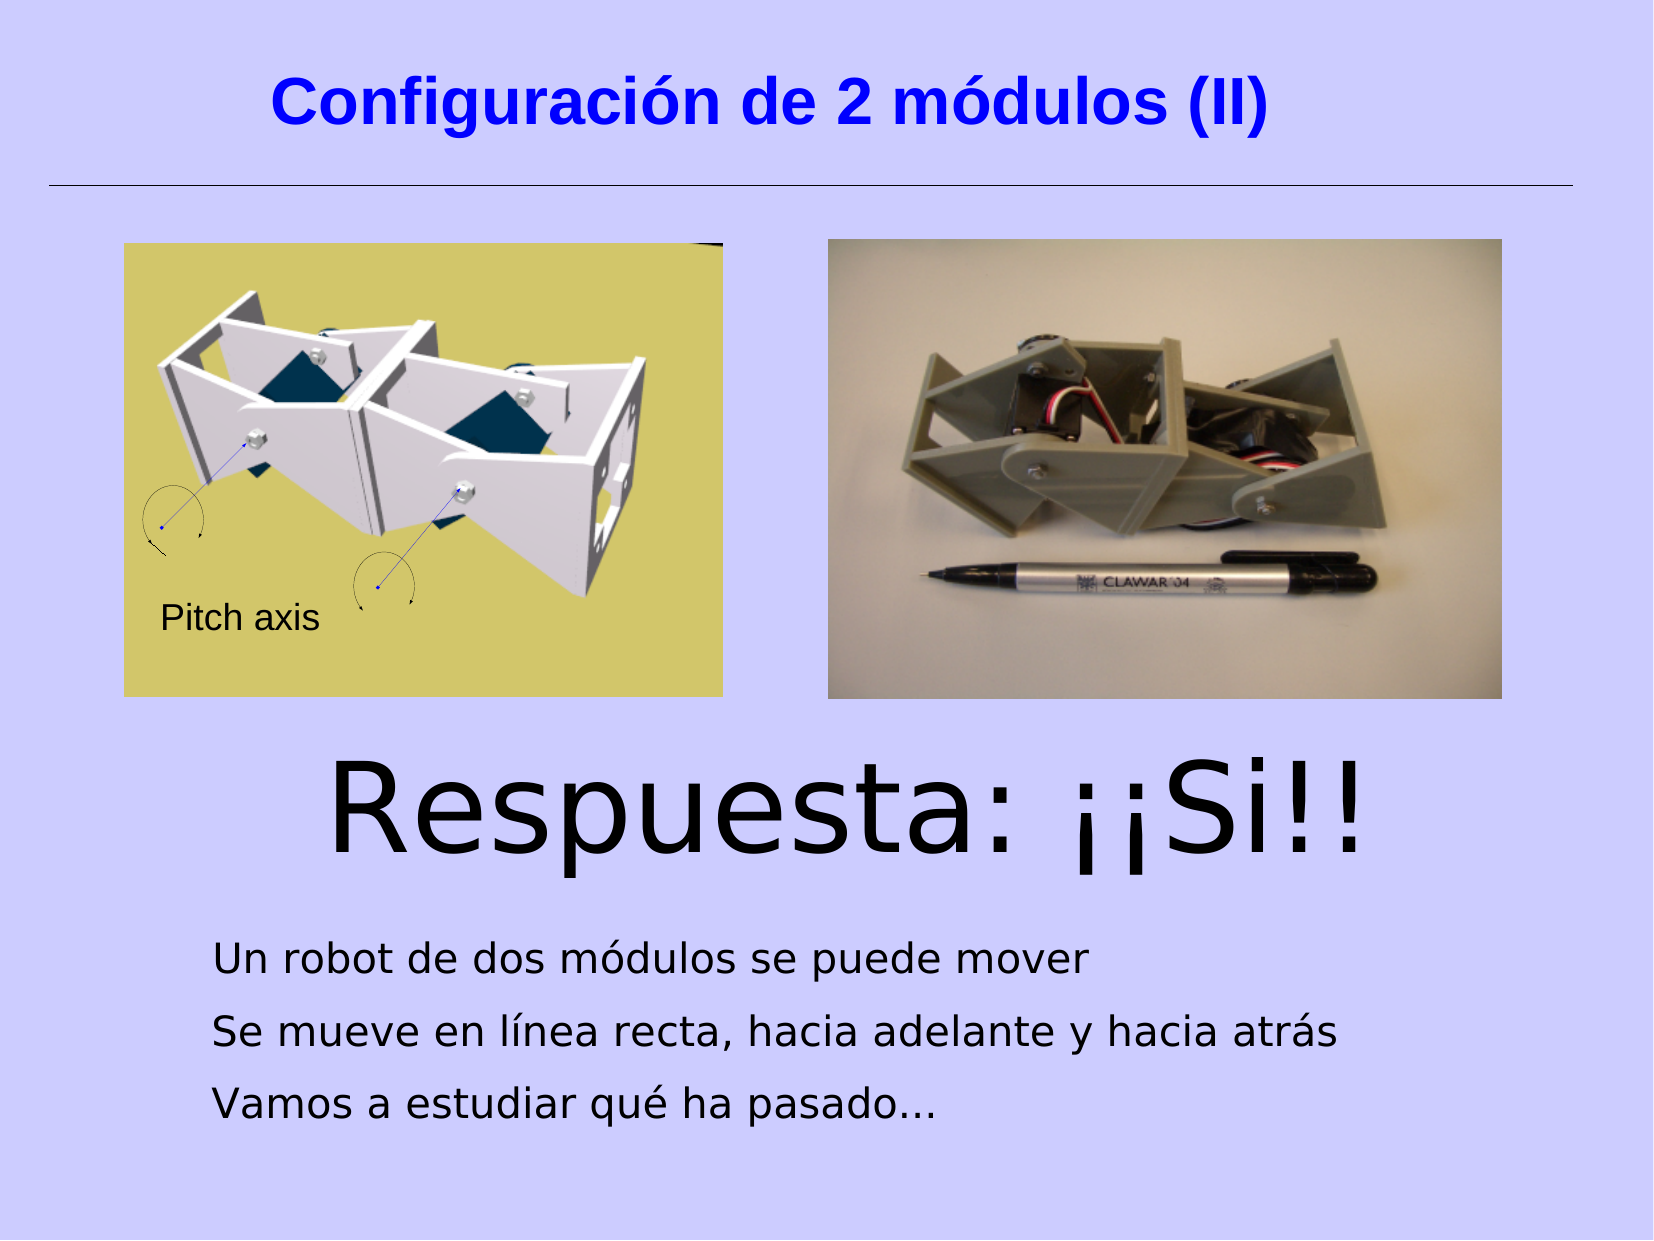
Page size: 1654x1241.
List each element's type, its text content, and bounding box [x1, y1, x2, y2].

text_box Pitch axis [160, 596, 321, 643]
text_box Respuesta: ¡¡Si!! [324, 736, 1355, 882]
picture [828, 239, 1502, 699]
text_box Un robot de dos módulos se puede mover Se mueve en línea recta, hacia adelante y hacia atrás Vamos a estudiar qué ha pasado... [198, 928, 1376, 1129]
title Configuración de 2 módulos (II) [132, 0, 1408, 185]
picture [124, 243, 723, 697]
title Configuración de 2 módulos (II) [132, 186, 1408, 191]
